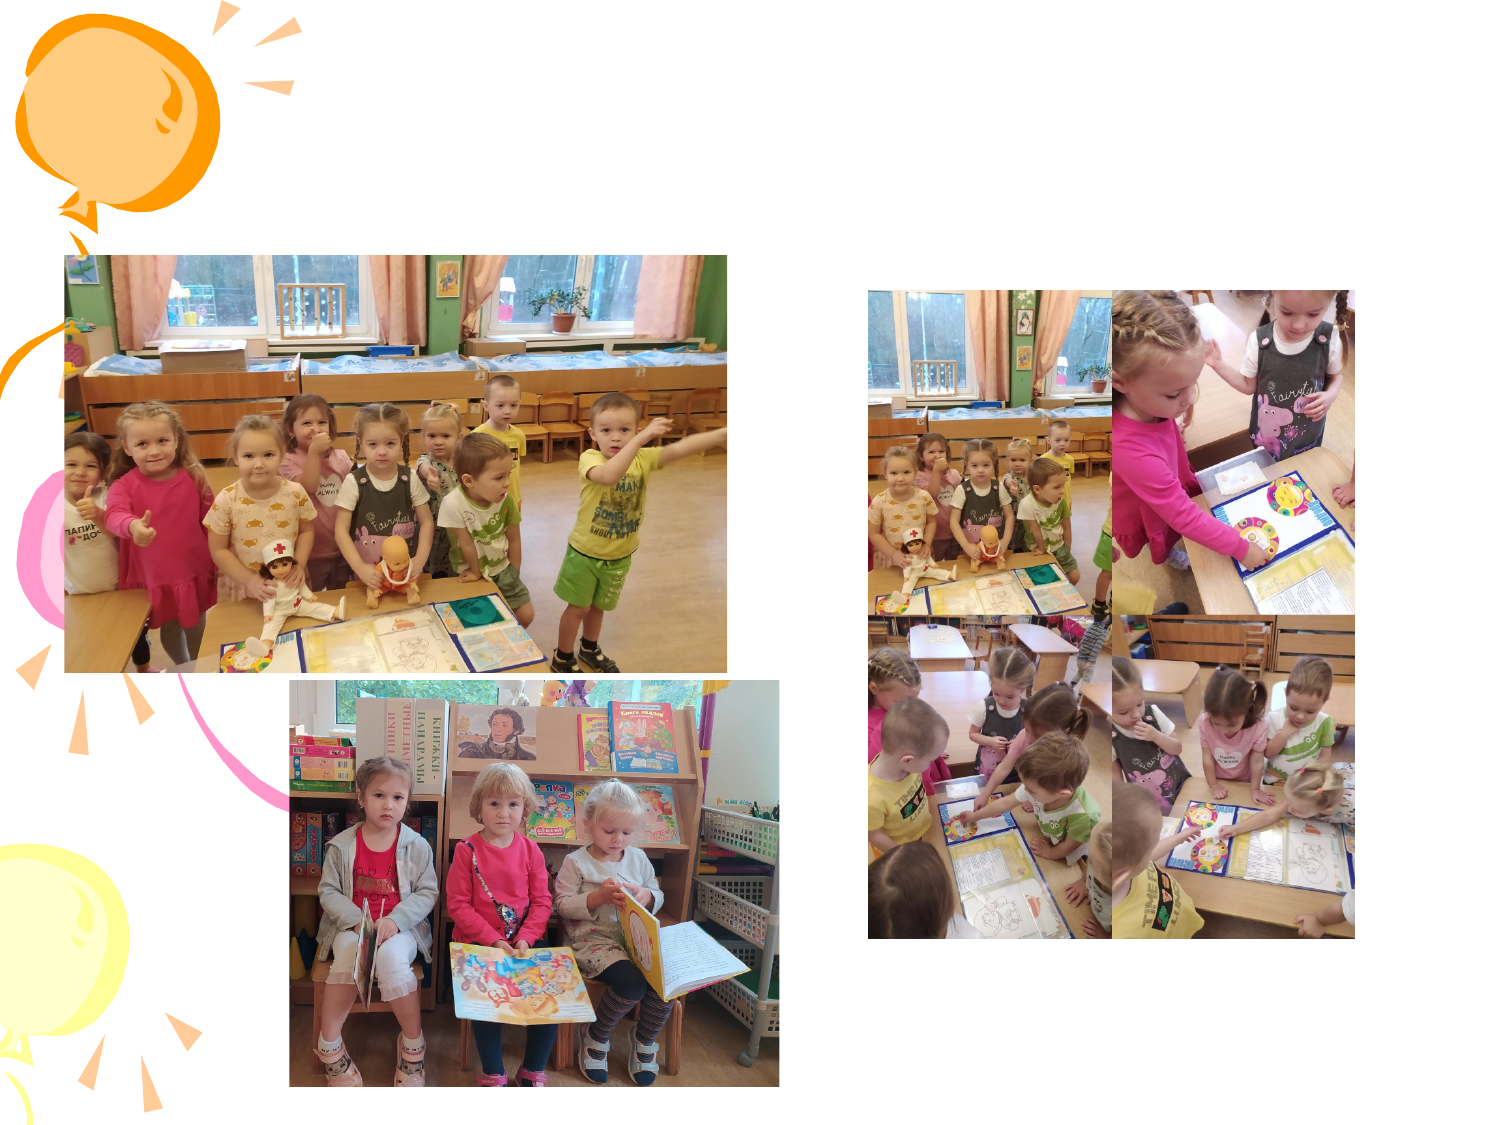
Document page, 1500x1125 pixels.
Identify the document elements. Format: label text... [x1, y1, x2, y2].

picture [868, 290, 1355, 940]
picture [289, 680, 780, 1087]
list Беседы Чтение художественной литературы [75, 125, 1436, 362]
picture [64, 255, 728, 673]
